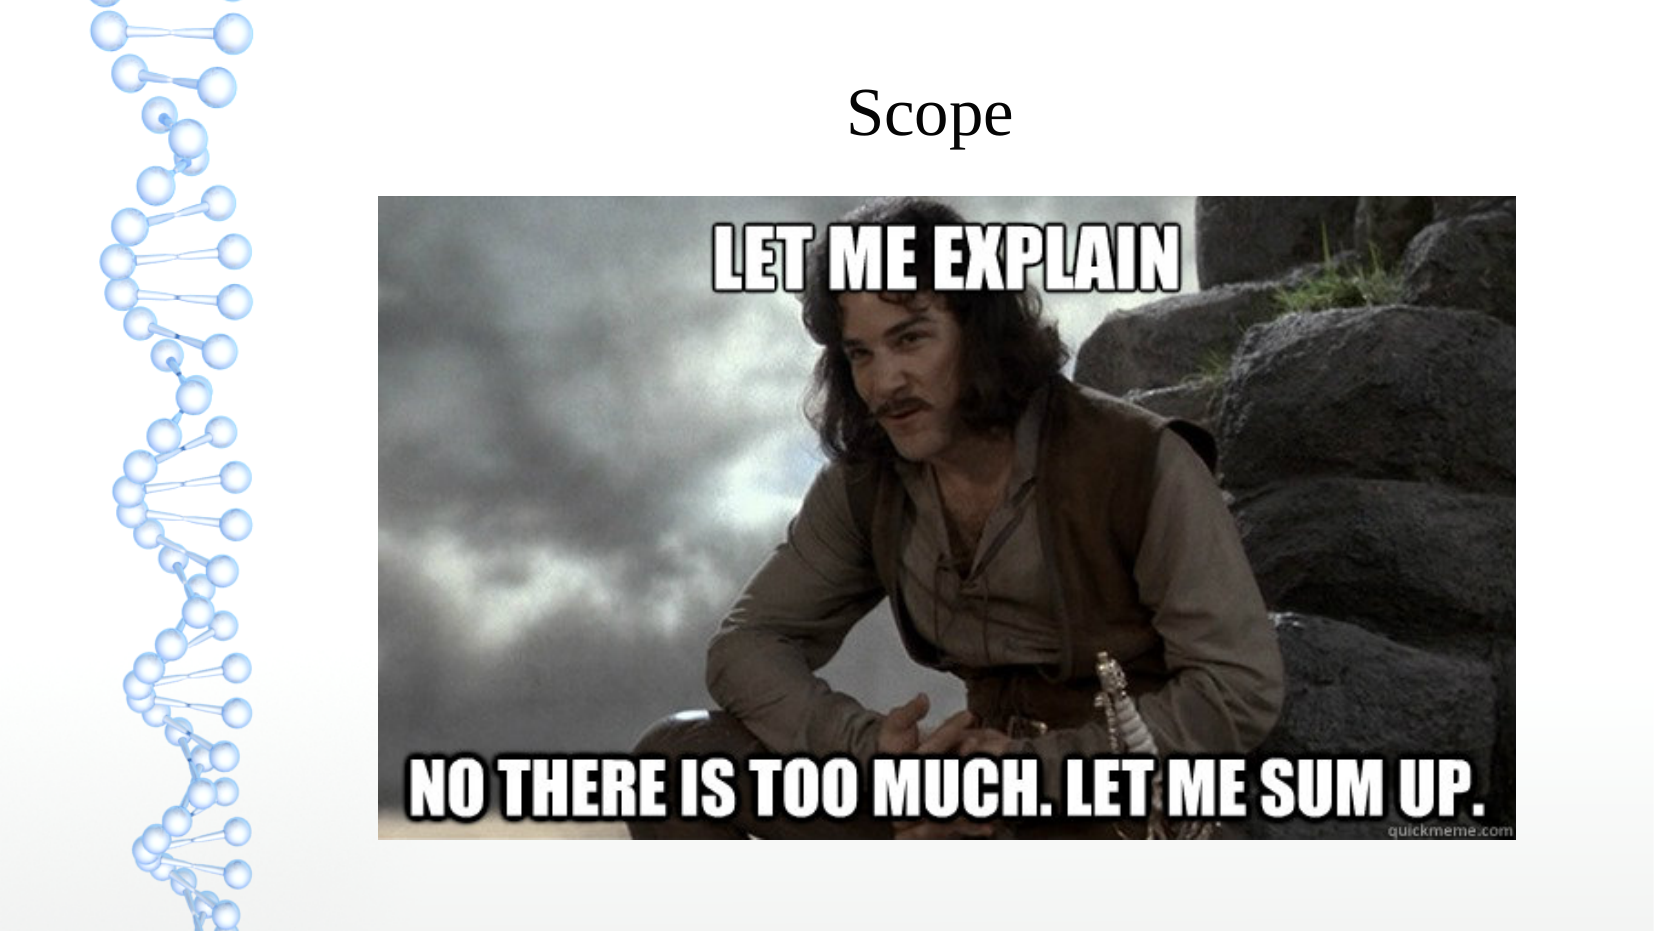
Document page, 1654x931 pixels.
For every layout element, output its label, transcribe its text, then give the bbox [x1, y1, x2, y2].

title Scope [265, 35, 1595, 189]
picture [0, 0, 1654, 931]
